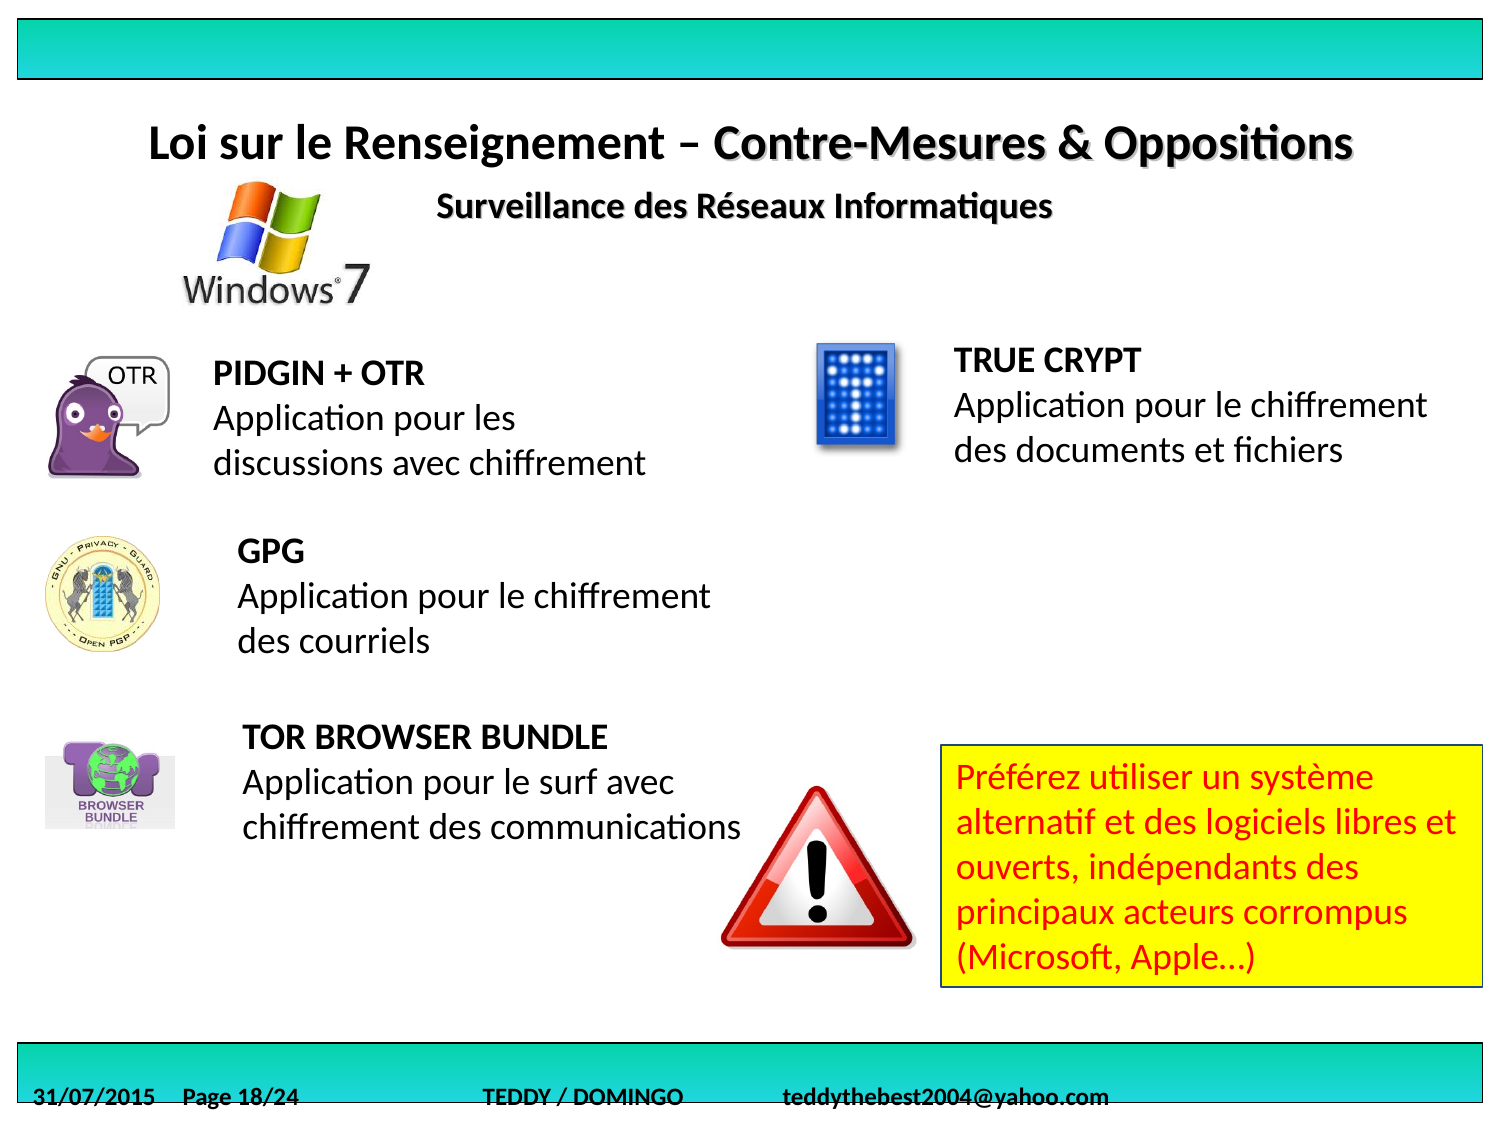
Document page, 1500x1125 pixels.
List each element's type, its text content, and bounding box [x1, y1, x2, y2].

text_box PIDGIN + OTR Application pour les discussions avec chiffrement [198, 340, 707, 493]
picture [45, 731, 175, 829]
text_box TRUE CRYPT Application pour le chiffrement des documents et fichiers [938, 327, 1447, 480]
picture [797, 340, 914, 457]
text_box Loi sur le Renseignement – Contre-Mesures & Oppositions [19, 101, 1483, 178]
text_box GPG Application pour le chiffrement des courriels [222, 518, 731, 670]
picture [45, 354, 172, 479]
text_box [17, 42, 1483, 80]
picture [171, 177, 384, 309]
text_box Surveillance des Réseaux Informatiques [19, 173, 1471, 234]
text_box Préférez utiliser un système alternatif et des logiciels libres et ouverts, indépendants des principaux acteurs corrompus (Microsoft, Apple…) [940, 744, 1483, 988]
text_box 31/07/2015 Page 18/24 TEDDY / DOMINGO teddythebest2004@yahoo.com [17, 1042, 1483, 1103]
picture [45, 536, 160, 652]
text_box TOR BROWSER BUNDLE Application pour le surf avec chiffrement des communications [227, 704, 762, 856]
picture [706, 772, 927, 960]
